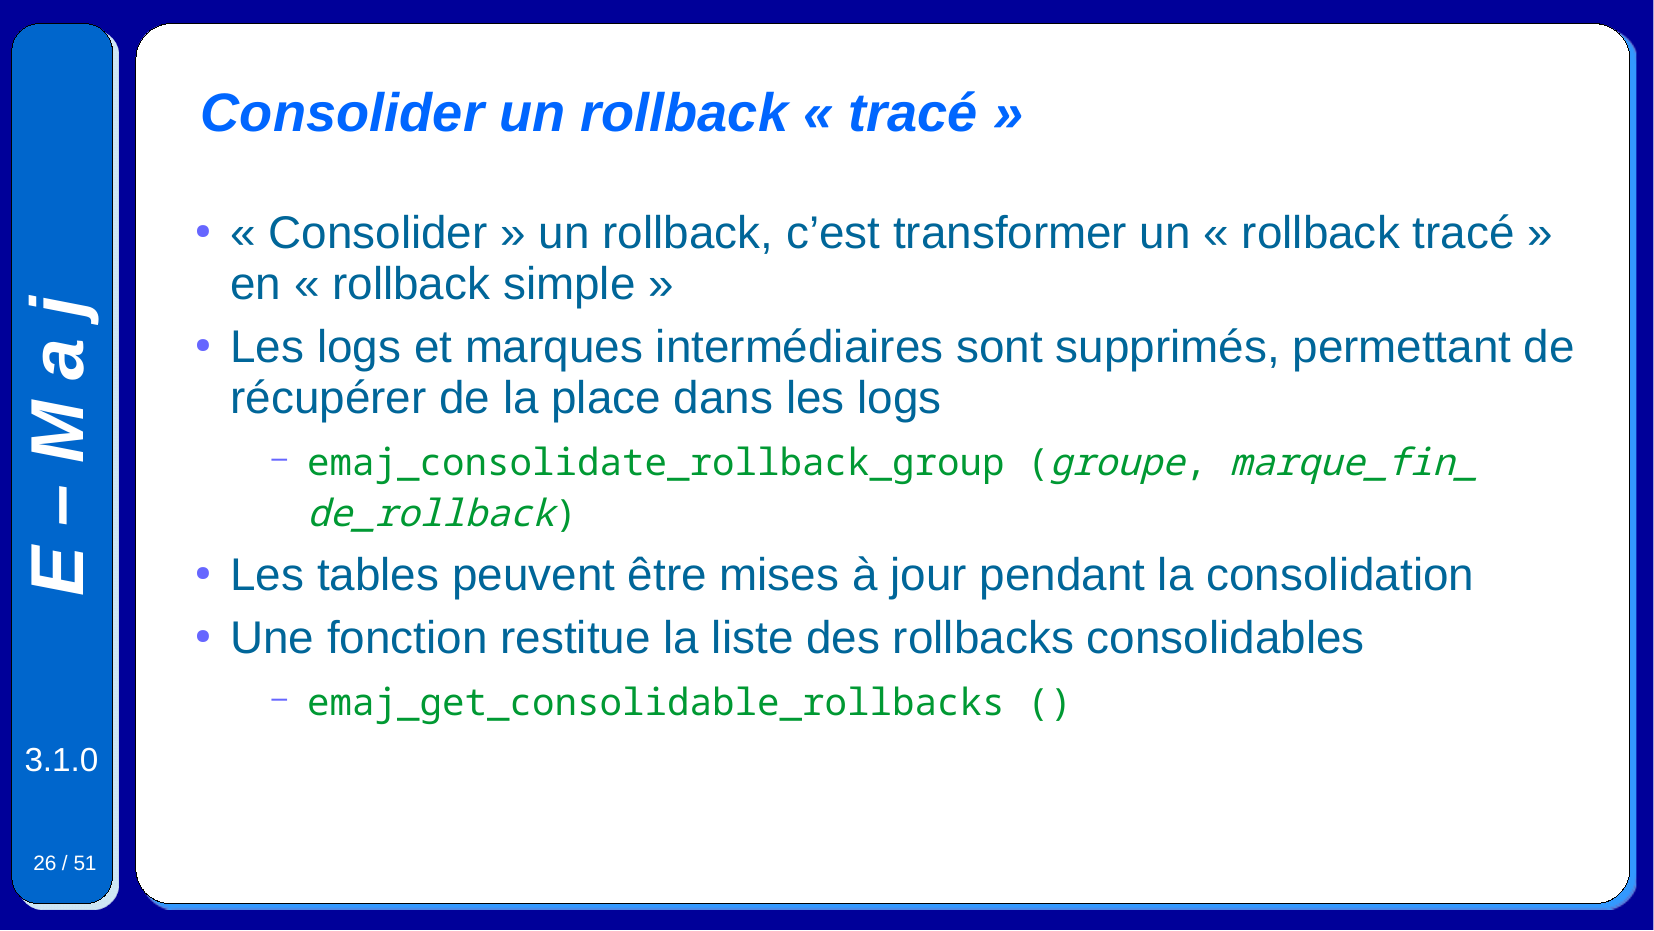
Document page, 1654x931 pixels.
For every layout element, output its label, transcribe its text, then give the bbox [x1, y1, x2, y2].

list « Consolider » un rollback, c’est transformer un « rollback tracé » en « rollback simple » Les logs et marques intermédiaires sont supprimés, permettant de récupérer de la place dans les logs emaj_consolidate_rollback_group (groupe, marque_fin_ de_rollback) Les tables peuvent être mises à jour pendant la consolidation Une fonction restitue la liste des rollbacks consolidables emaj_get_consolidable_rollbacks () [177, 206, 1587, 827]
title Consolider un rollback « tracé » [200, 34, 1575, 191]
